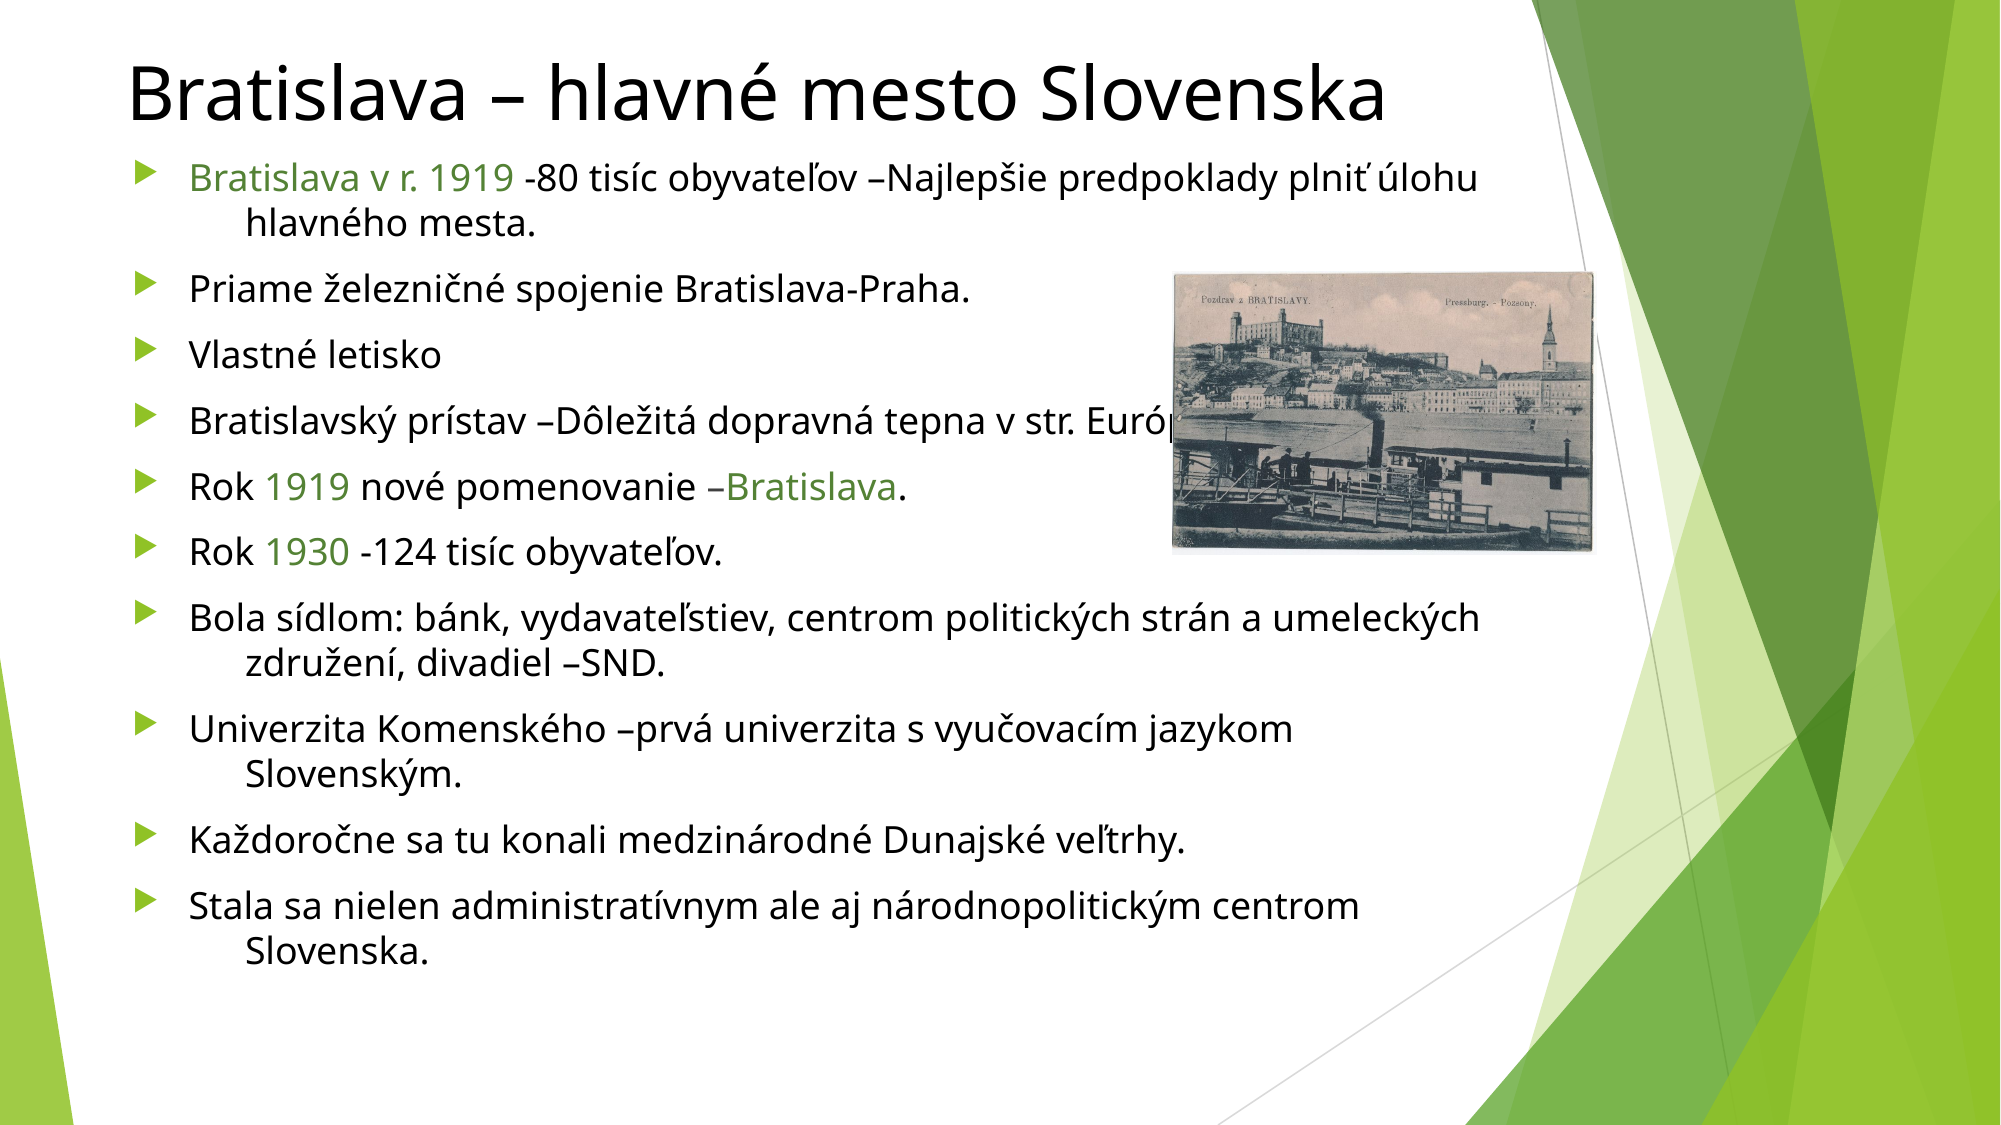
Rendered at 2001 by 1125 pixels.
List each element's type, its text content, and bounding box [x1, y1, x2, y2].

title Bratislava – hlavné mesto Slovenska [111, 38, 1522, 255]
list Bratislava v r. 1919 -80 tisíc obyvateľov –Najlepšie predpoklady plniť úlohu hlavného mesta. Priame železničné spojenie Bratislava-Praha. Vlastné letisko Bratislavský prístav –Dôležitá dopravná tepna v str. Európe. Rok 1919 nové pomenovanie –Bratislava. Rok 1930 -124 tisíc obyvateľov. Bola sídlom: bánk, vydavateľstiev, centrom politických strán a umeleckých združení, divadiel –SND. Univerzita Komenského –prvá univerzita s vyučovacím jazykom Slovenským. Každoročne sa tu konali medzinárodné Dunajské veľtrhy. Stala sa nielen administratívnym ale aj národnopolitickým centrom Slovenska. [117, 146, 1528, 1036]
picture [1172, 272, 1597, 555]
